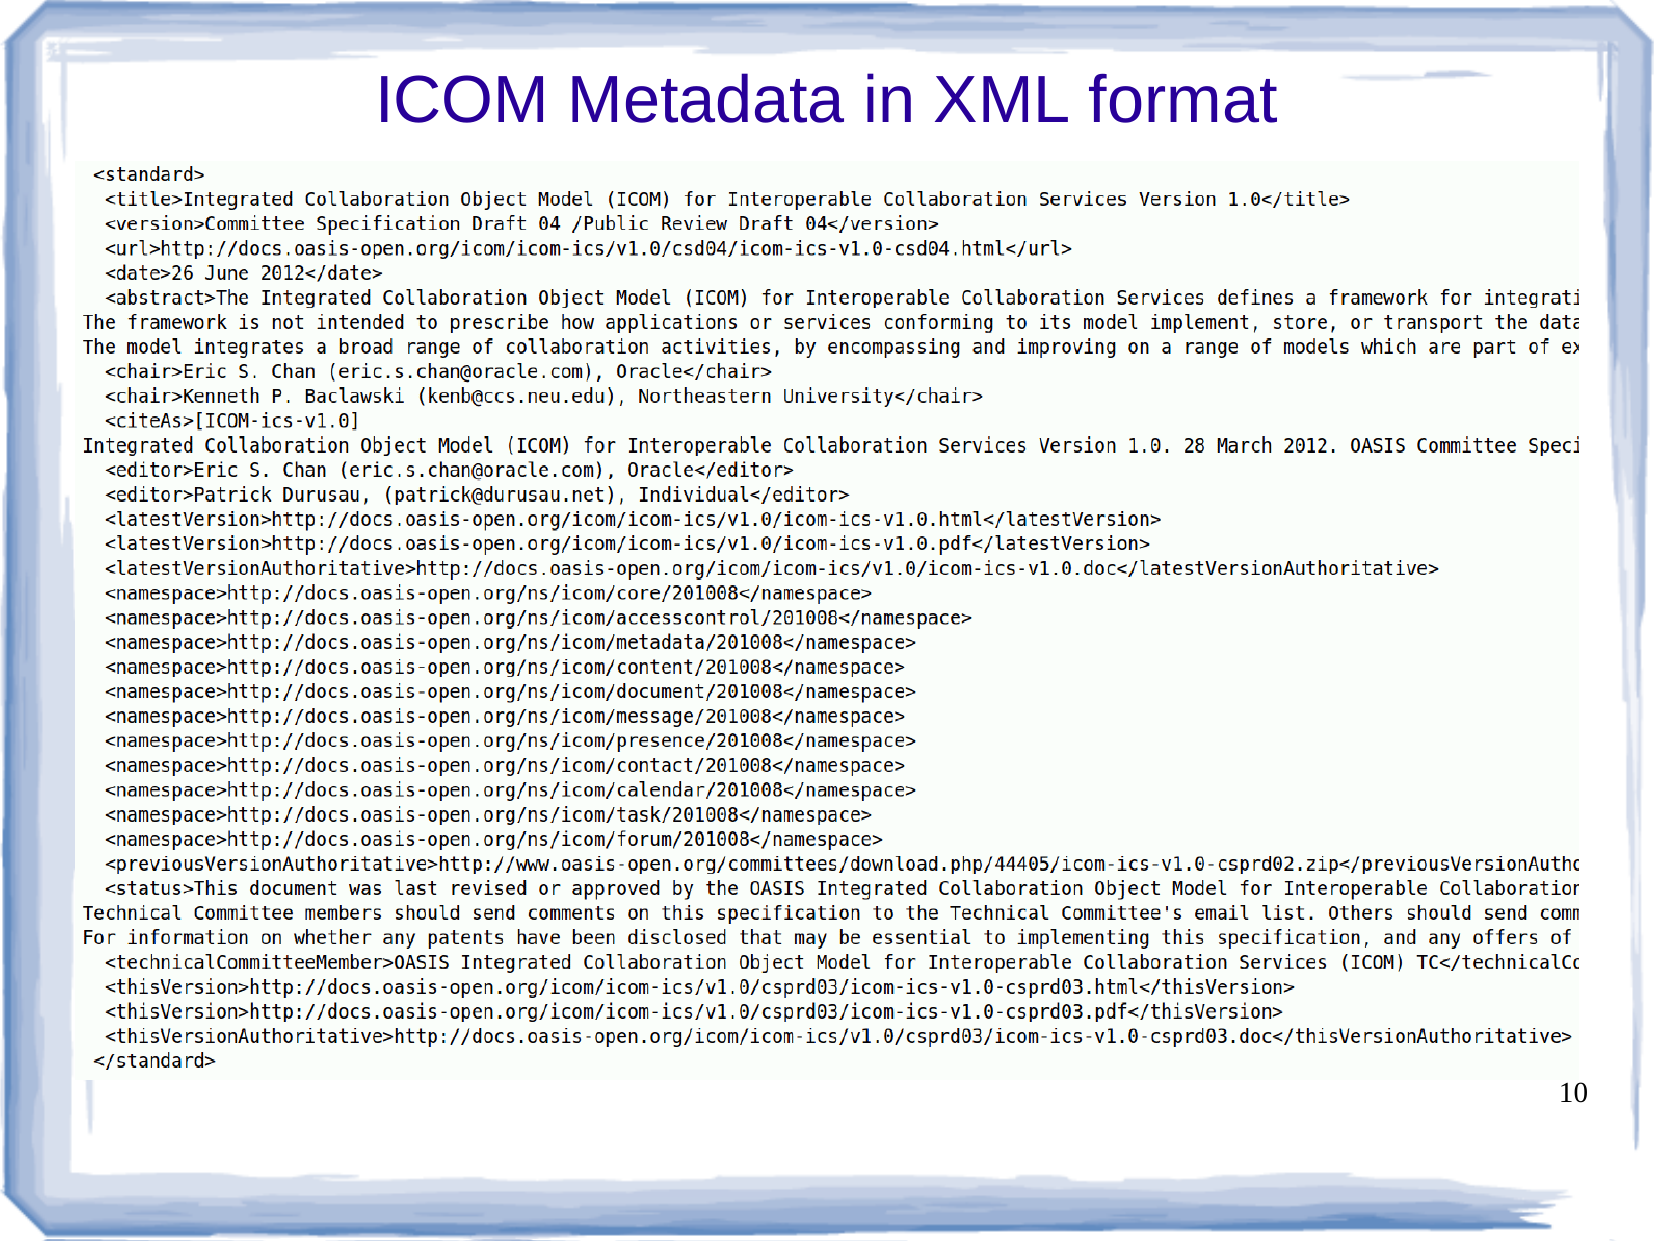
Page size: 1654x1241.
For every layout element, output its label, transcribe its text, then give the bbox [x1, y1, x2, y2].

title ICOM Metadata in XML format [82, 0, 1571, 204]
picture [0, 0, 1654, 1241]
